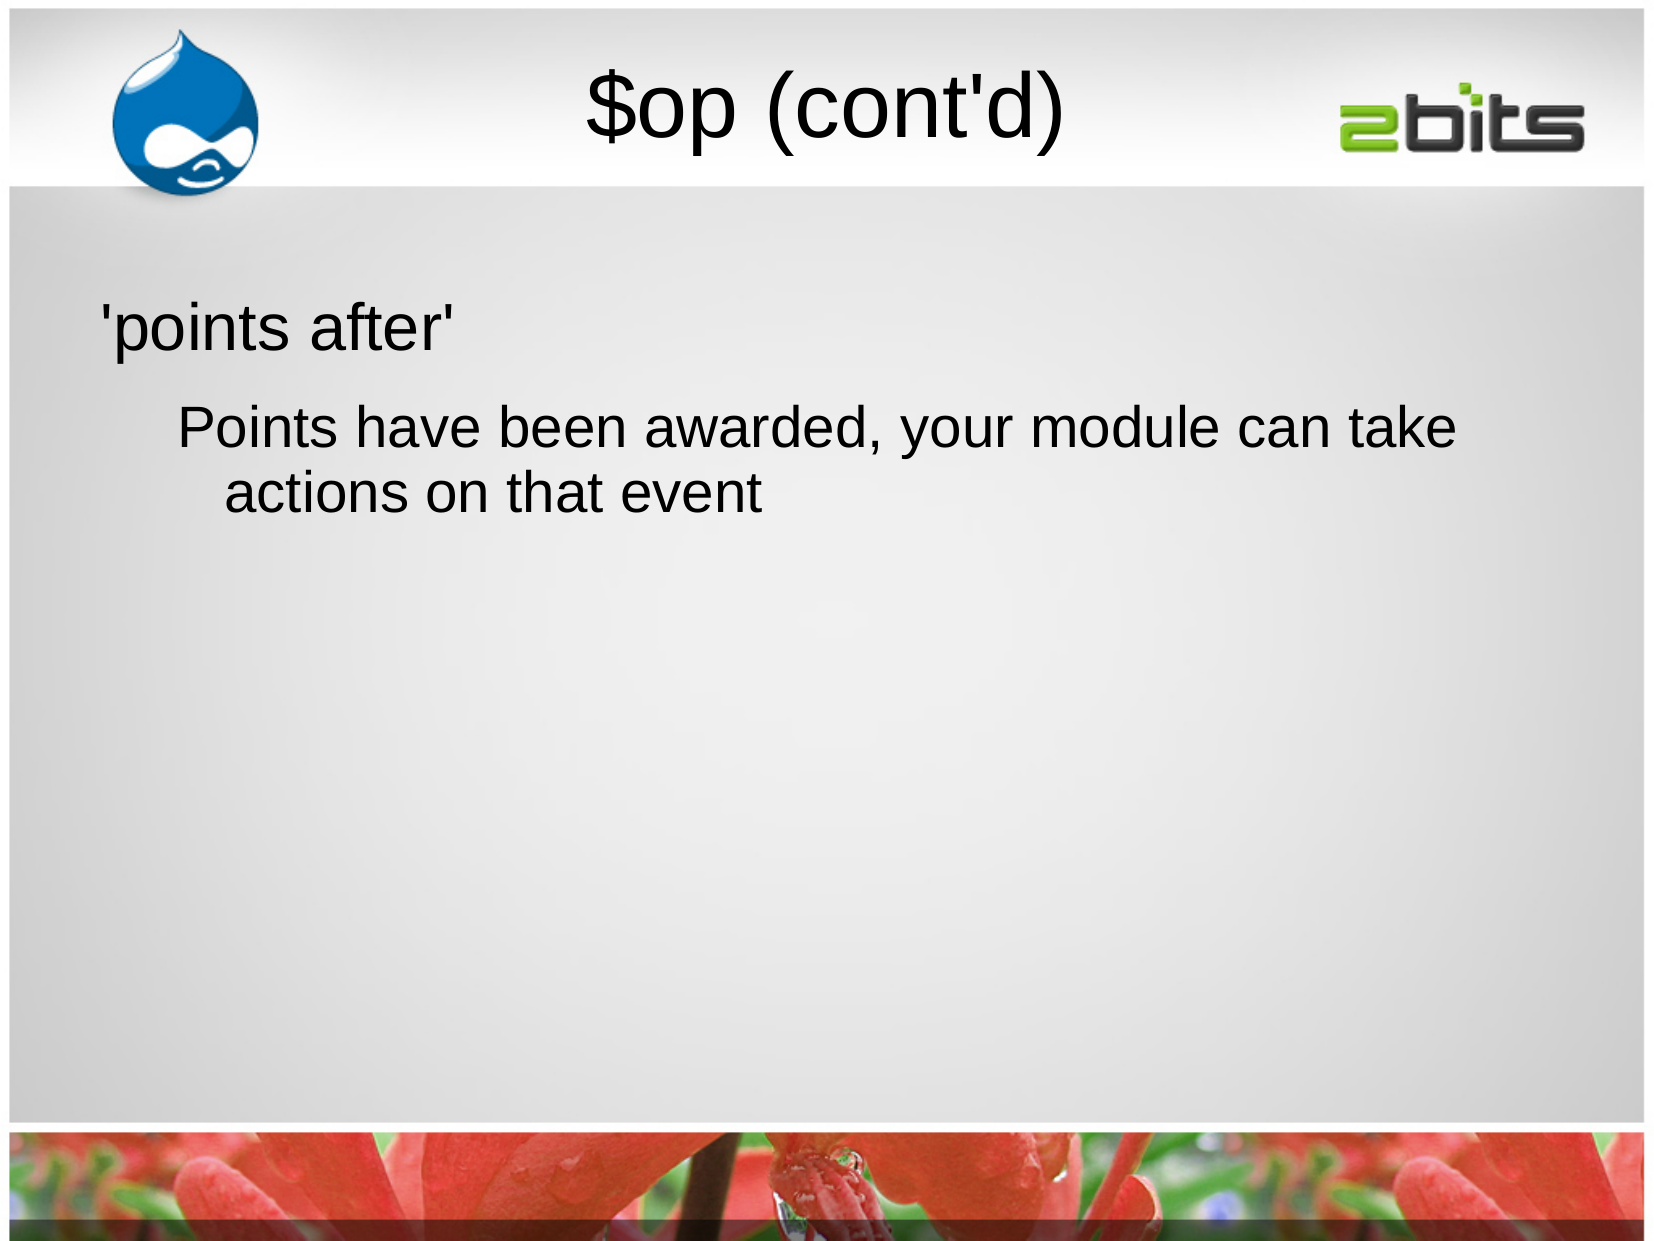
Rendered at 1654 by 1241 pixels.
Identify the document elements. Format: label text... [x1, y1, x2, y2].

picture [0, 0, 1654, 1241]
title $op (cont'd) [82, 9, 1571, 202]
list 'points after' Points have been awarded, your module can take actions on that event [82, 290, 1571, 1094]
